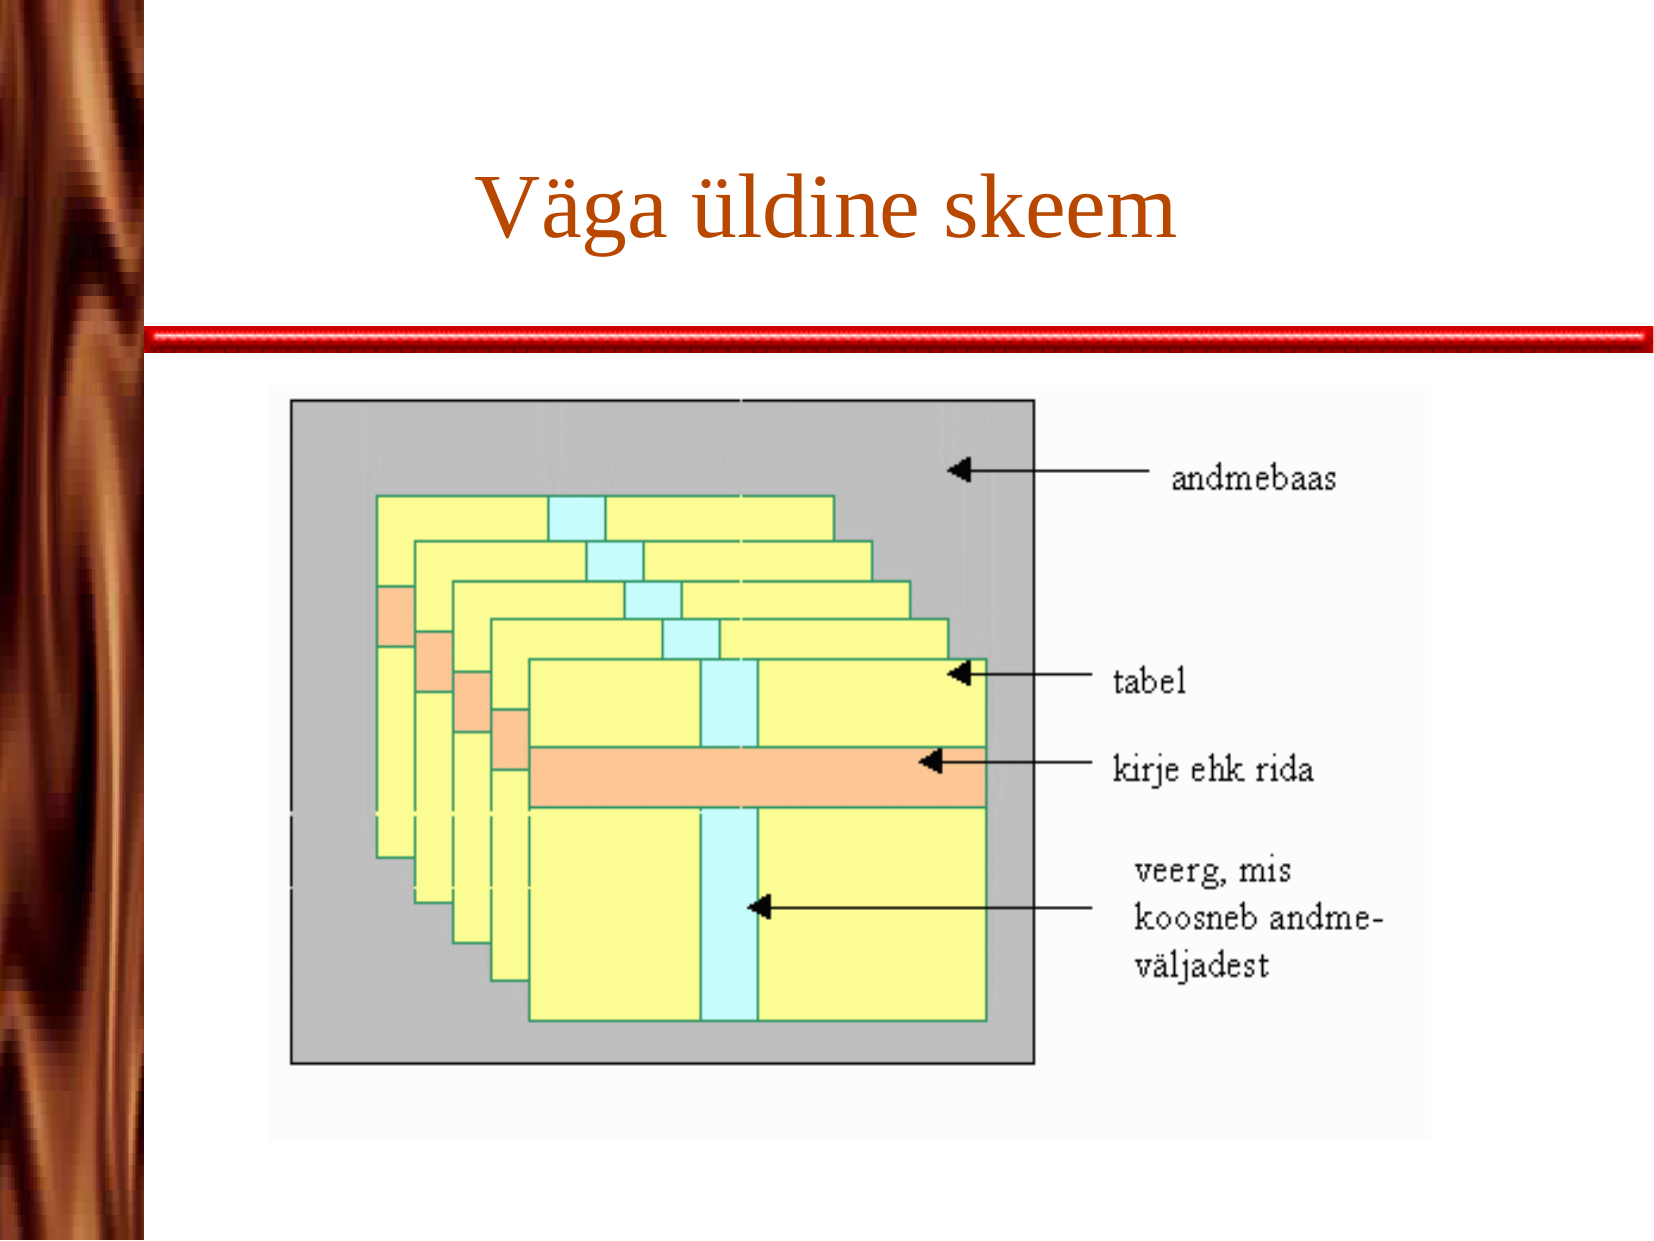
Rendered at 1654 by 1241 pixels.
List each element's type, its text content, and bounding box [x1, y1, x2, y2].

title Väga üldine skeem [121, 98, 1533, 314]
picture [267, 385, 1431, 1141]
picture [0, 0, 1654, 1240]
